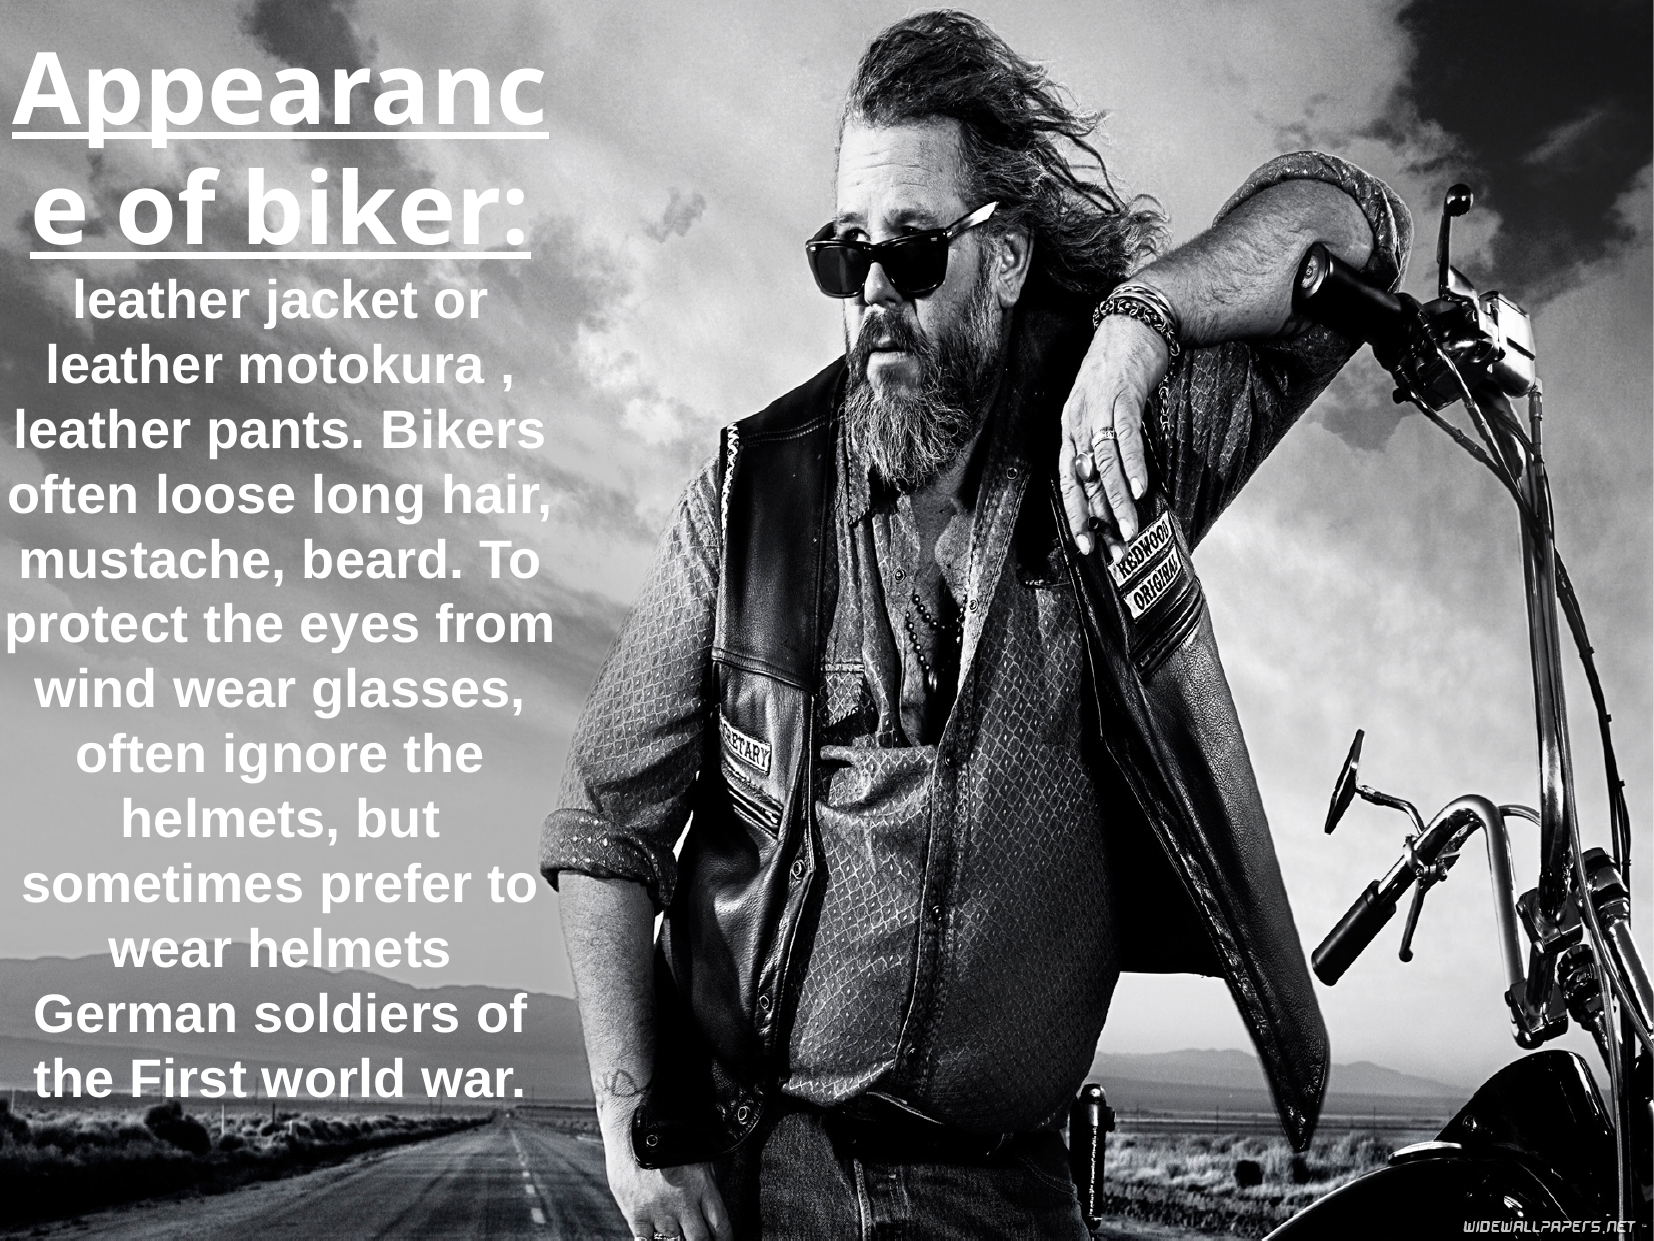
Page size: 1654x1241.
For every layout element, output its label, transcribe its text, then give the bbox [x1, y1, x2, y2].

picture [383, 943, 394, 949]
picture [290, 943, 301, 949]
picture [160, 943, 171, 949]
picture [0, 0, 1654, 1241]
title Аppearance of biker: leather jacket or leather motokura , leather pants. Bikers often loose long hair, mustache, beard. To protect the eyes from wind wear glasses, often ignore the helmets, but sometimes prefer to wear helmets German soldiers of the First world war. [0, 24, 562, 939]
picture [189, 954, 199, 962]
picture [115, 939, 125, 960]
picture [133, 939, 143, 960]
